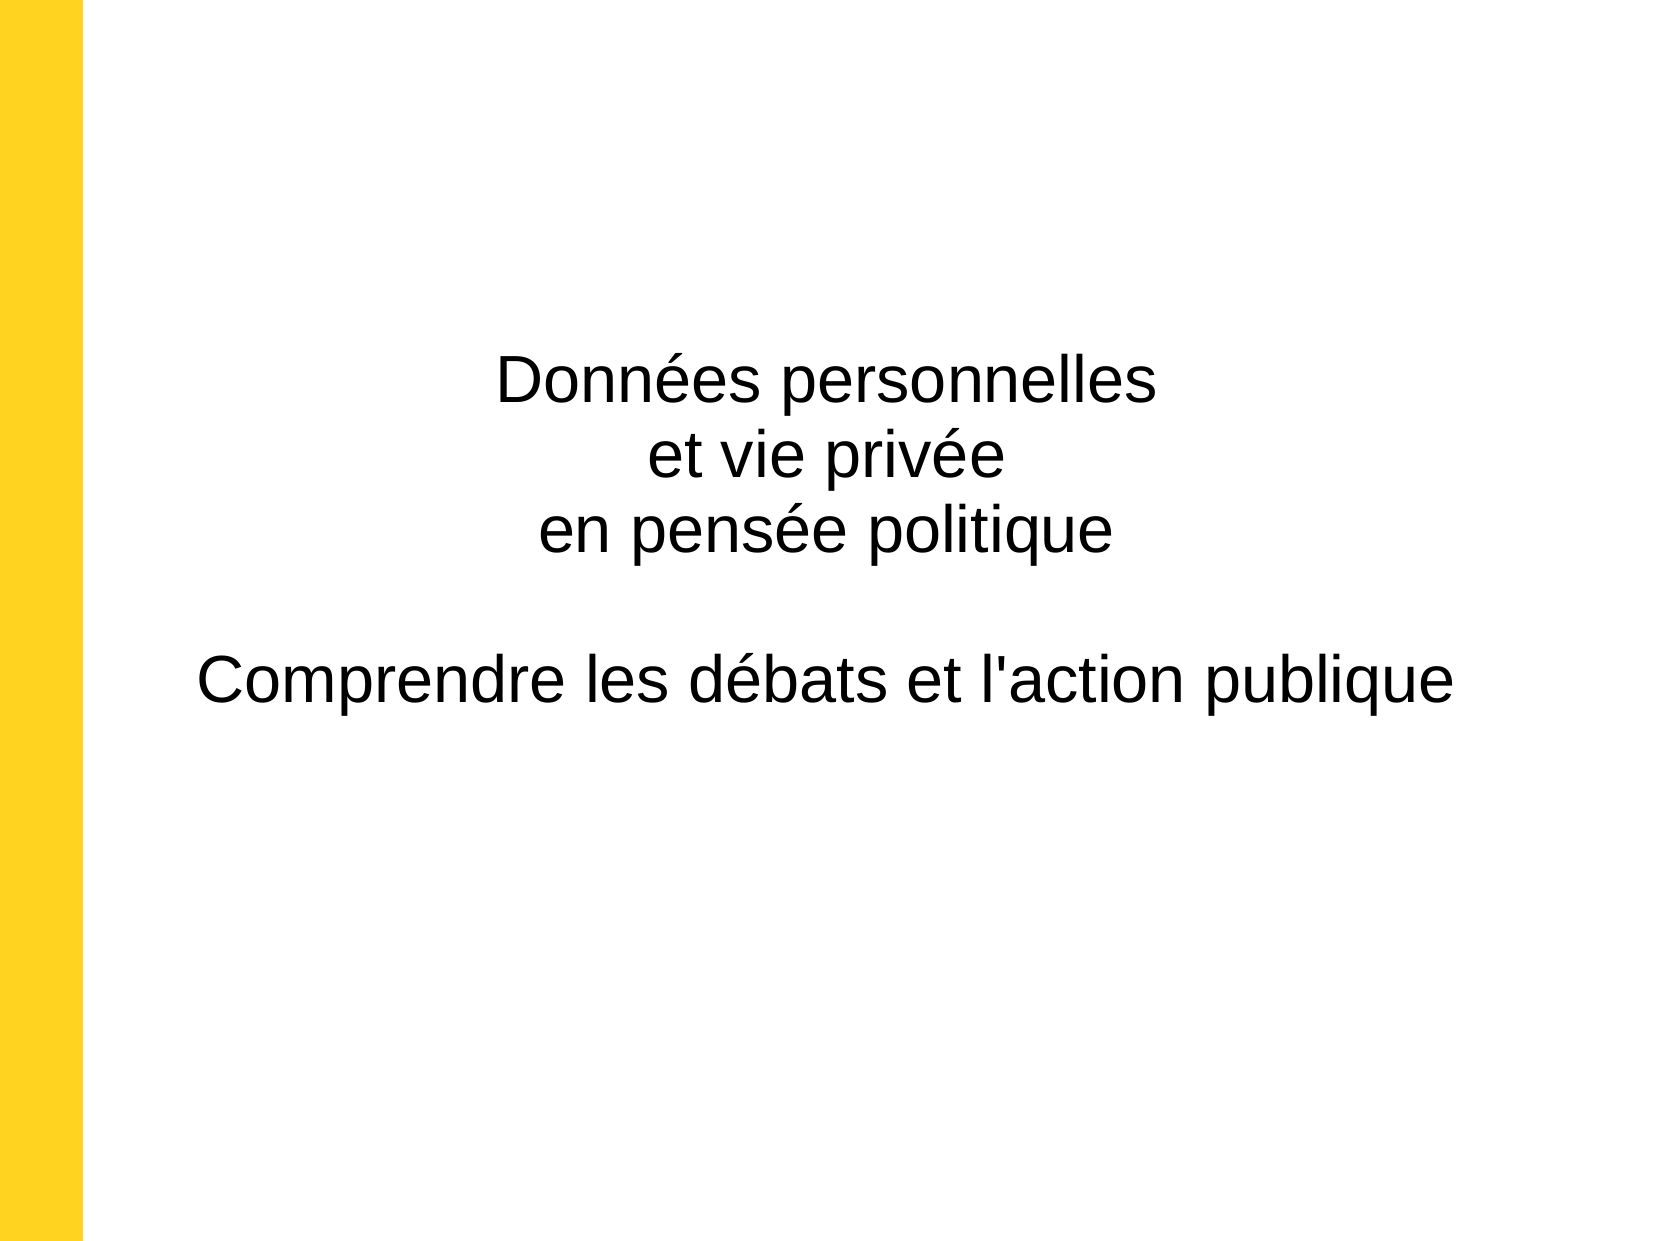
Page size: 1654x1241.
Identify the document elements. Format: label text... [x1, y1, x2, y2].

subtitle Données personnelles et vie privée en pensée politique Comprendre les débats et l'action publique [83, 49, 1571, 1010]
text_box [0, 0, 83, 1241]
